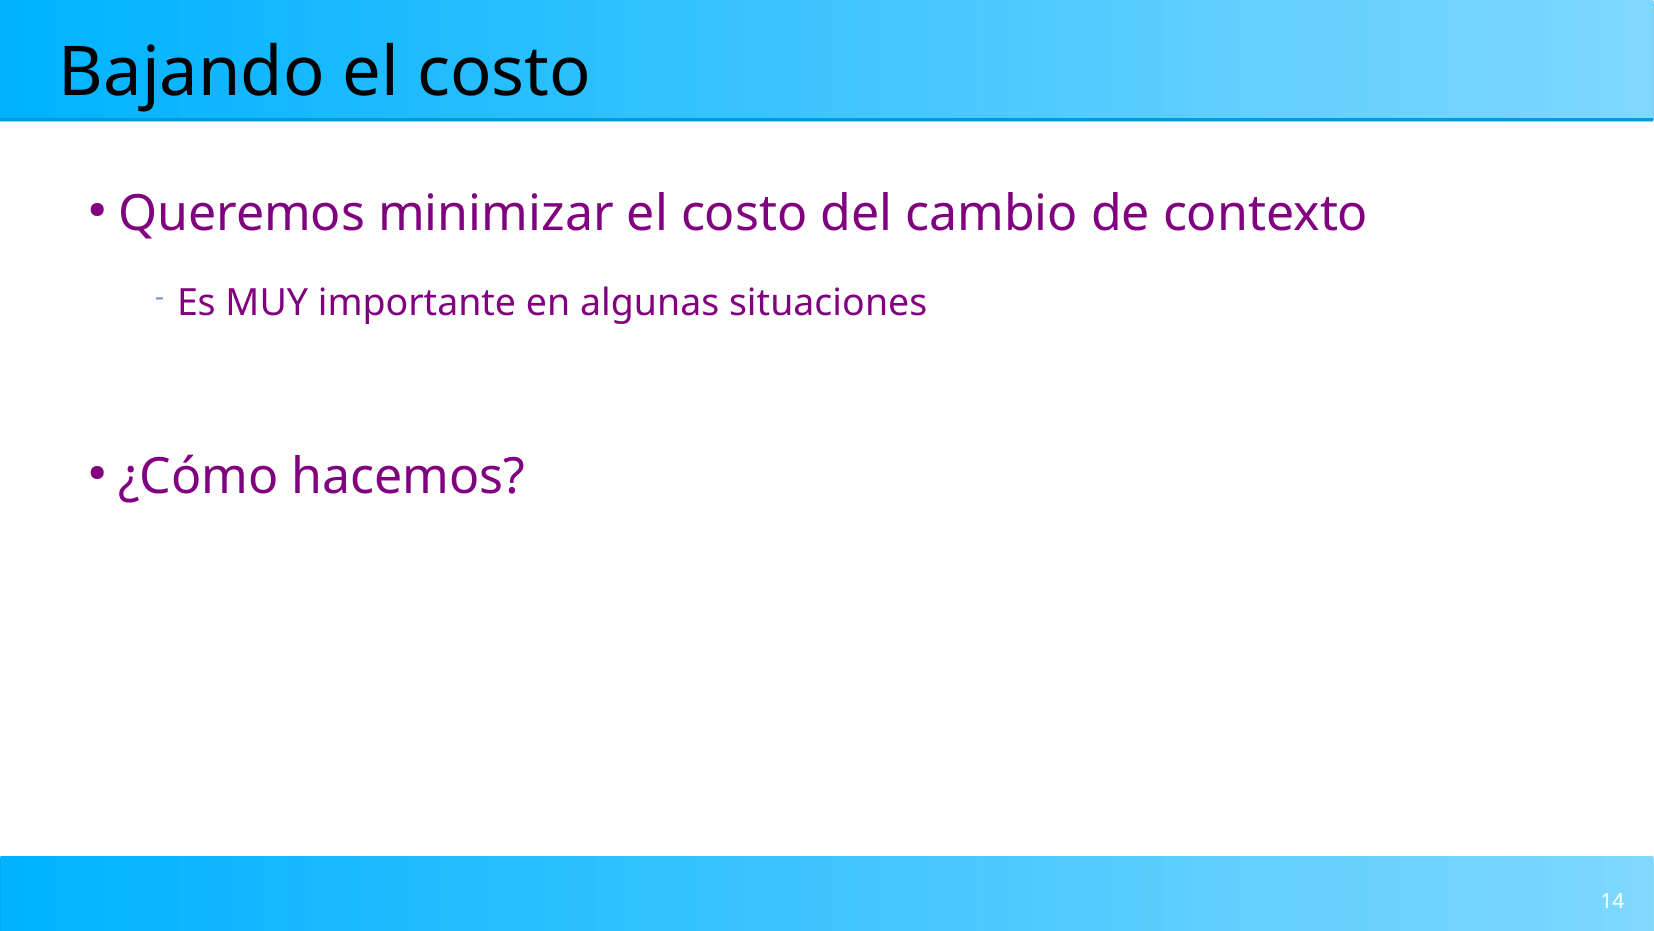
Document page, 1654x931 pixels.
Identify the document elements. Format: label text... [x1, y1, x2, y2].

title Bajando el costo [59, 29, 1595, 108]
list Queremos minimizar el costo del cambio de contexto Es MUY importante en algunas situaciones ¿Cómo hacemos? [59, 177, 1595, 680]
